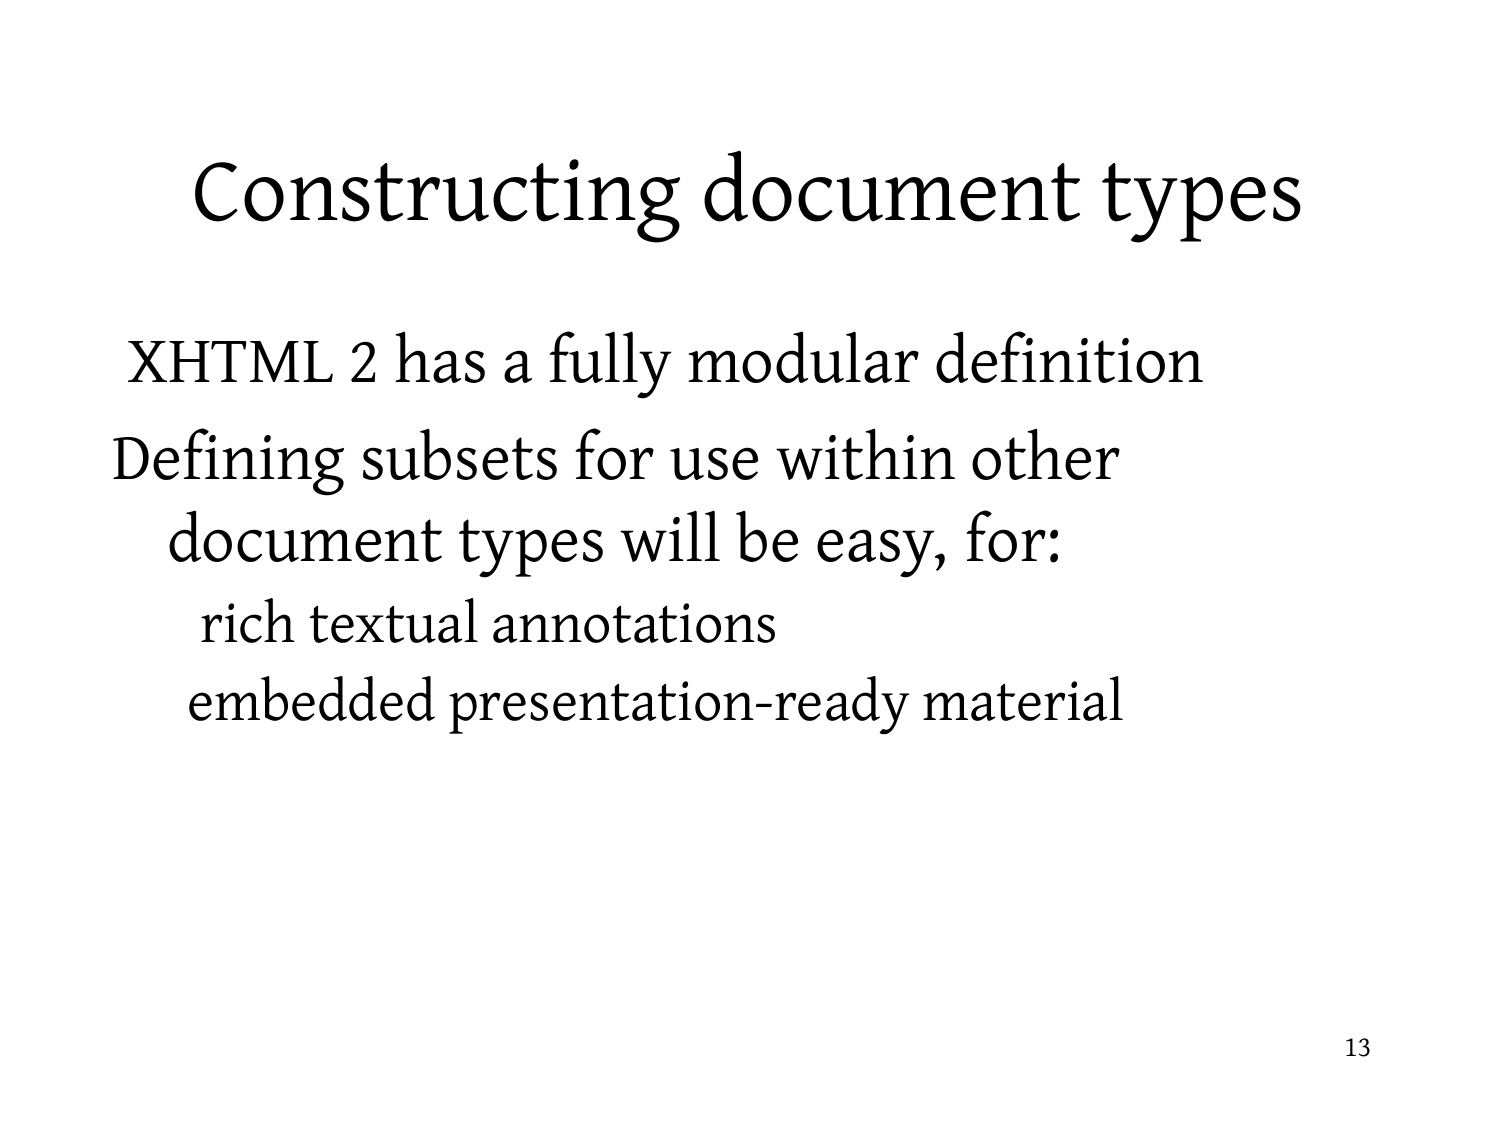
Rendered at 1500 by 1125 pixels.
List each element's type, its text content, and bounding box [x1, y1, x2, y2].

list XHTML 2 has a fully modular definition Defining subsets for use within other document types will be easy, for: rich textual annotations embedded presentation-ready material [112, 324, 1387, 1000]
title Constructing document types [112, 63, 1387, 324]
